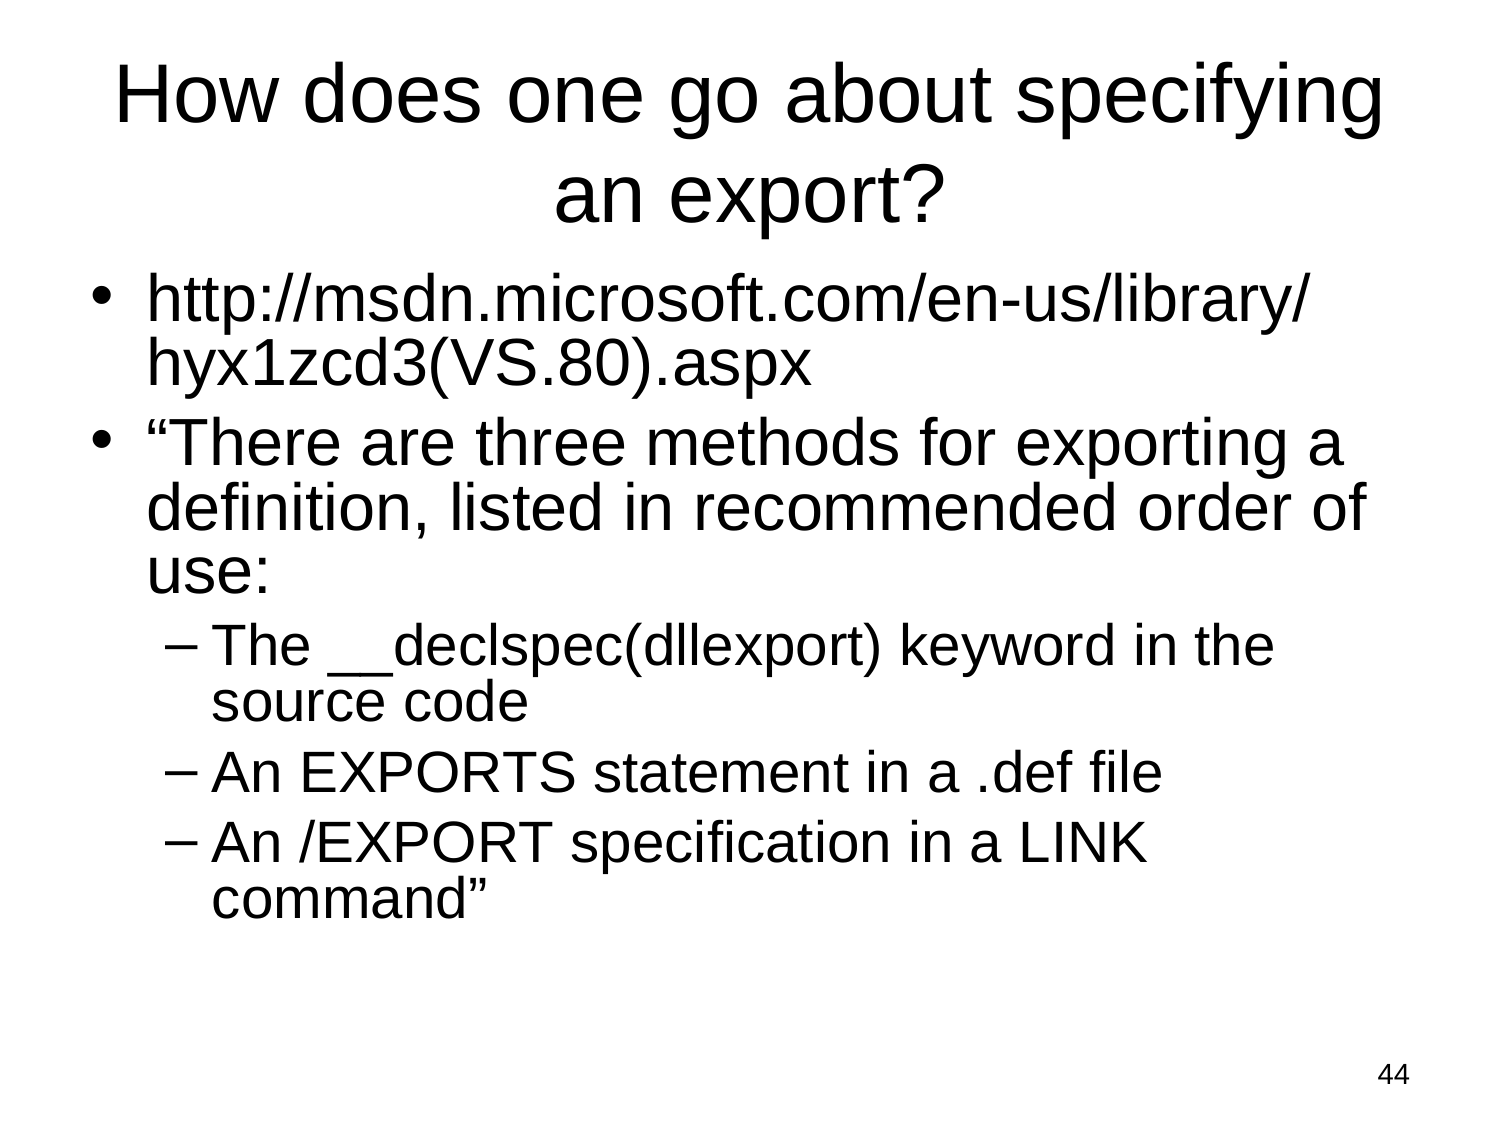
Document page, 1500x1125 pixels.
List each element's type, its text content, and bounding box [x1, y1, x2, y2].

text_box <number> [1074, 1042, 1426, 1103]
title How does one go about specifying an export? [75, 31, 1426, 247]
list http://msdn.microsoft.com/en-us/library/hyx1zcd3(VS.80).aspx “There are three methods for exporting a definition, listed in recommended order of use: The __declspec(dllexport) keyword in the source code An EXPORTS statement in a .def file An /EXPORT specification in a LINK command” [75, 262, 1426, 1006]
